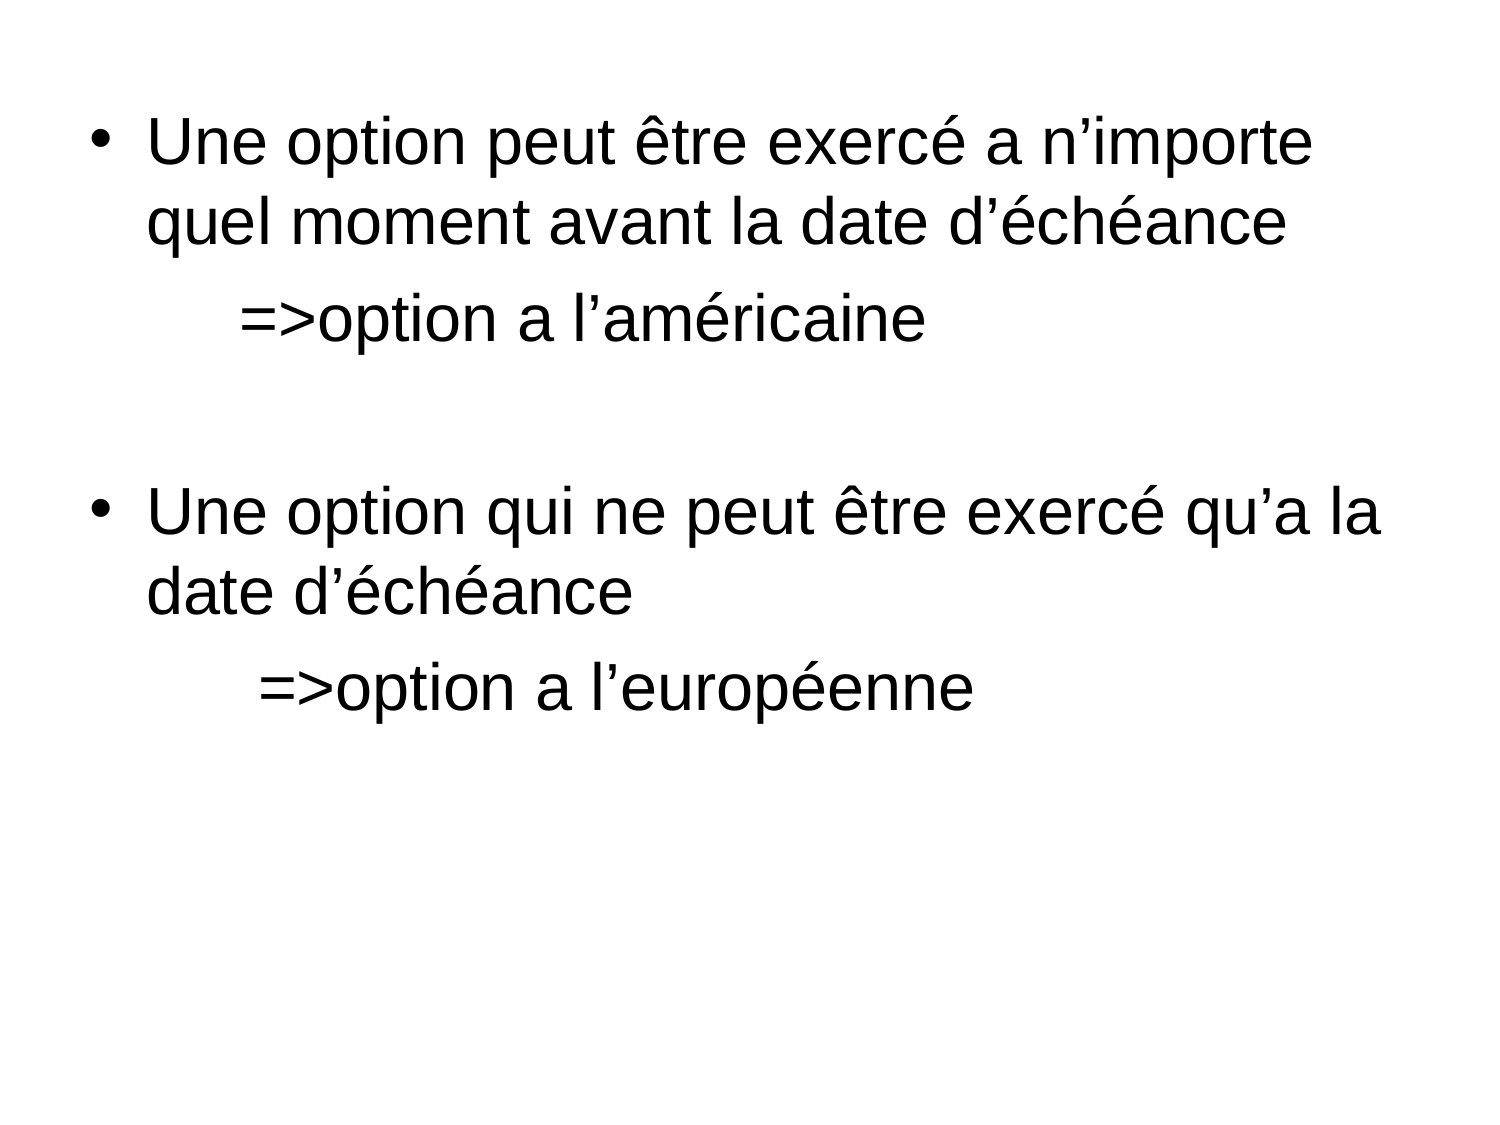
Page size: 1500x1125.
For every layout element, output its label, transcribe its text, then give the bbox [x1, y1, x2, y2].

list Une option peut être exercé a n’importe quel moment avant la date d’échéance =>option a l’américaine Une option qui ne peut être exercé qu’a la date d’échéance =>option a l’européenne [75, 90, 1426, 1005]
